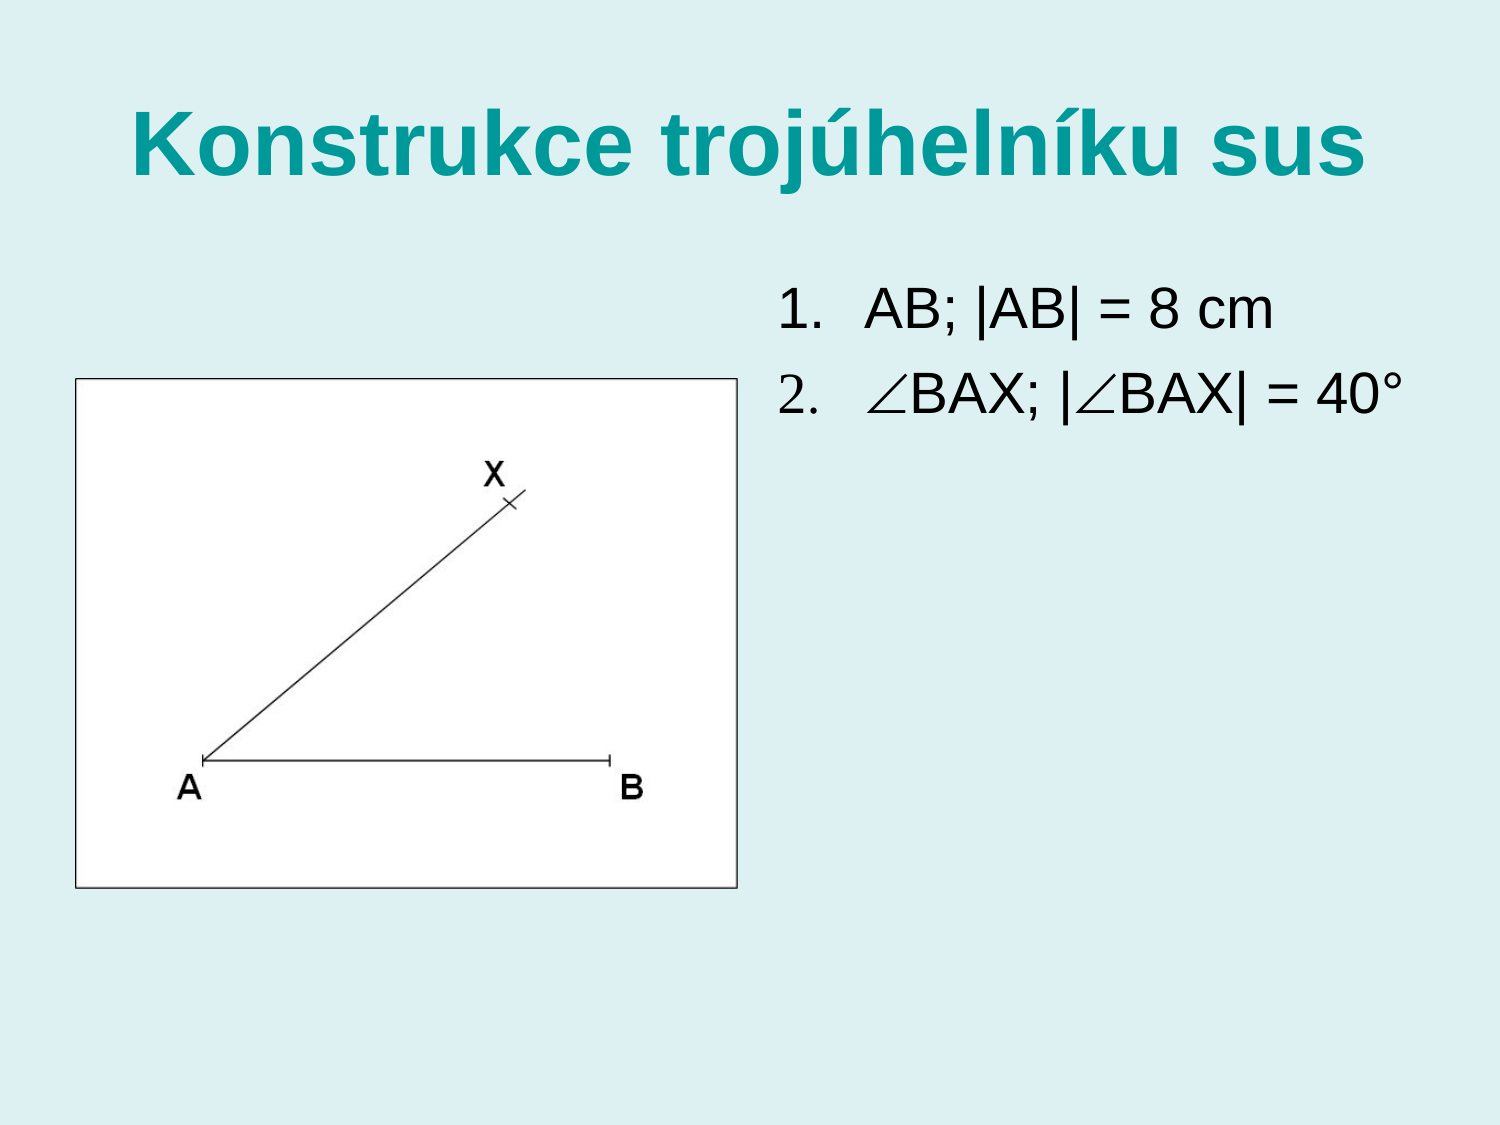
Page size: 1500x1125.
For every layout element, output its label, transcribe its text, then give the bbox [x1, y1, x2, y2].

list AB; |AB| = 8 cm BAX; |BAX| = 40° [762, 262, 1426, 1006]
picture [75, 378, 738, 889]
title Konstrukce trojúhelníku sus [75, 45, 1426, 233]
